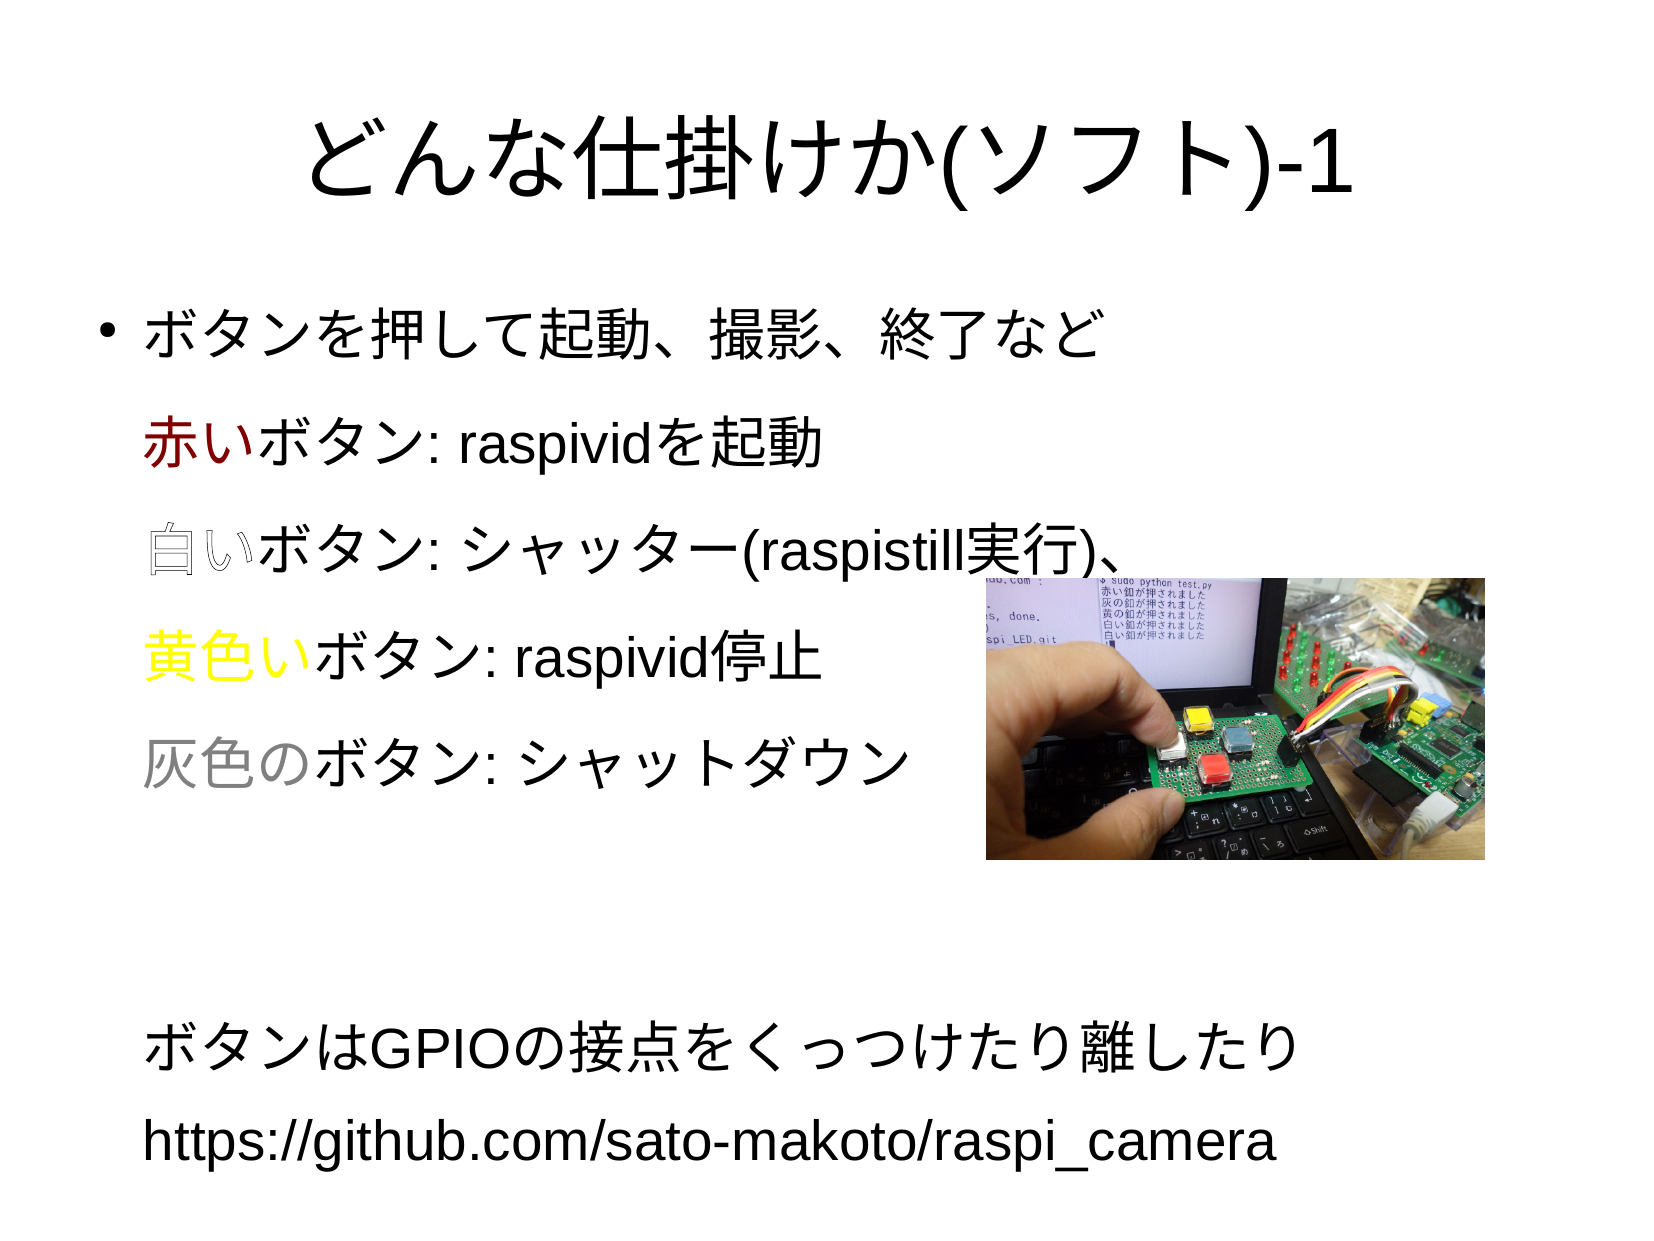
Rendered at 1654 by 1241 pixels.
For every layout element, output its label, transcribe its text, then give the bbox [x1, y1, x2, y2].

picture [986, 578, 1485, 860]
title どんな仕掛けか(ソフト)-1 [82, 49, 1571, 257]
list ボタンを押して起動、撮影、終了など 赤いボタン: raspividを起動 白いボタン: シャッター(raspistill実行)、 黄色いボタン: raspivid停止 灰色のボタン: シャットダウン ボタンはGPIOの接点をくっつけたり離したり https://github.com/sato-makoto/raspi_camera [82, 290, 1571, 1182]
